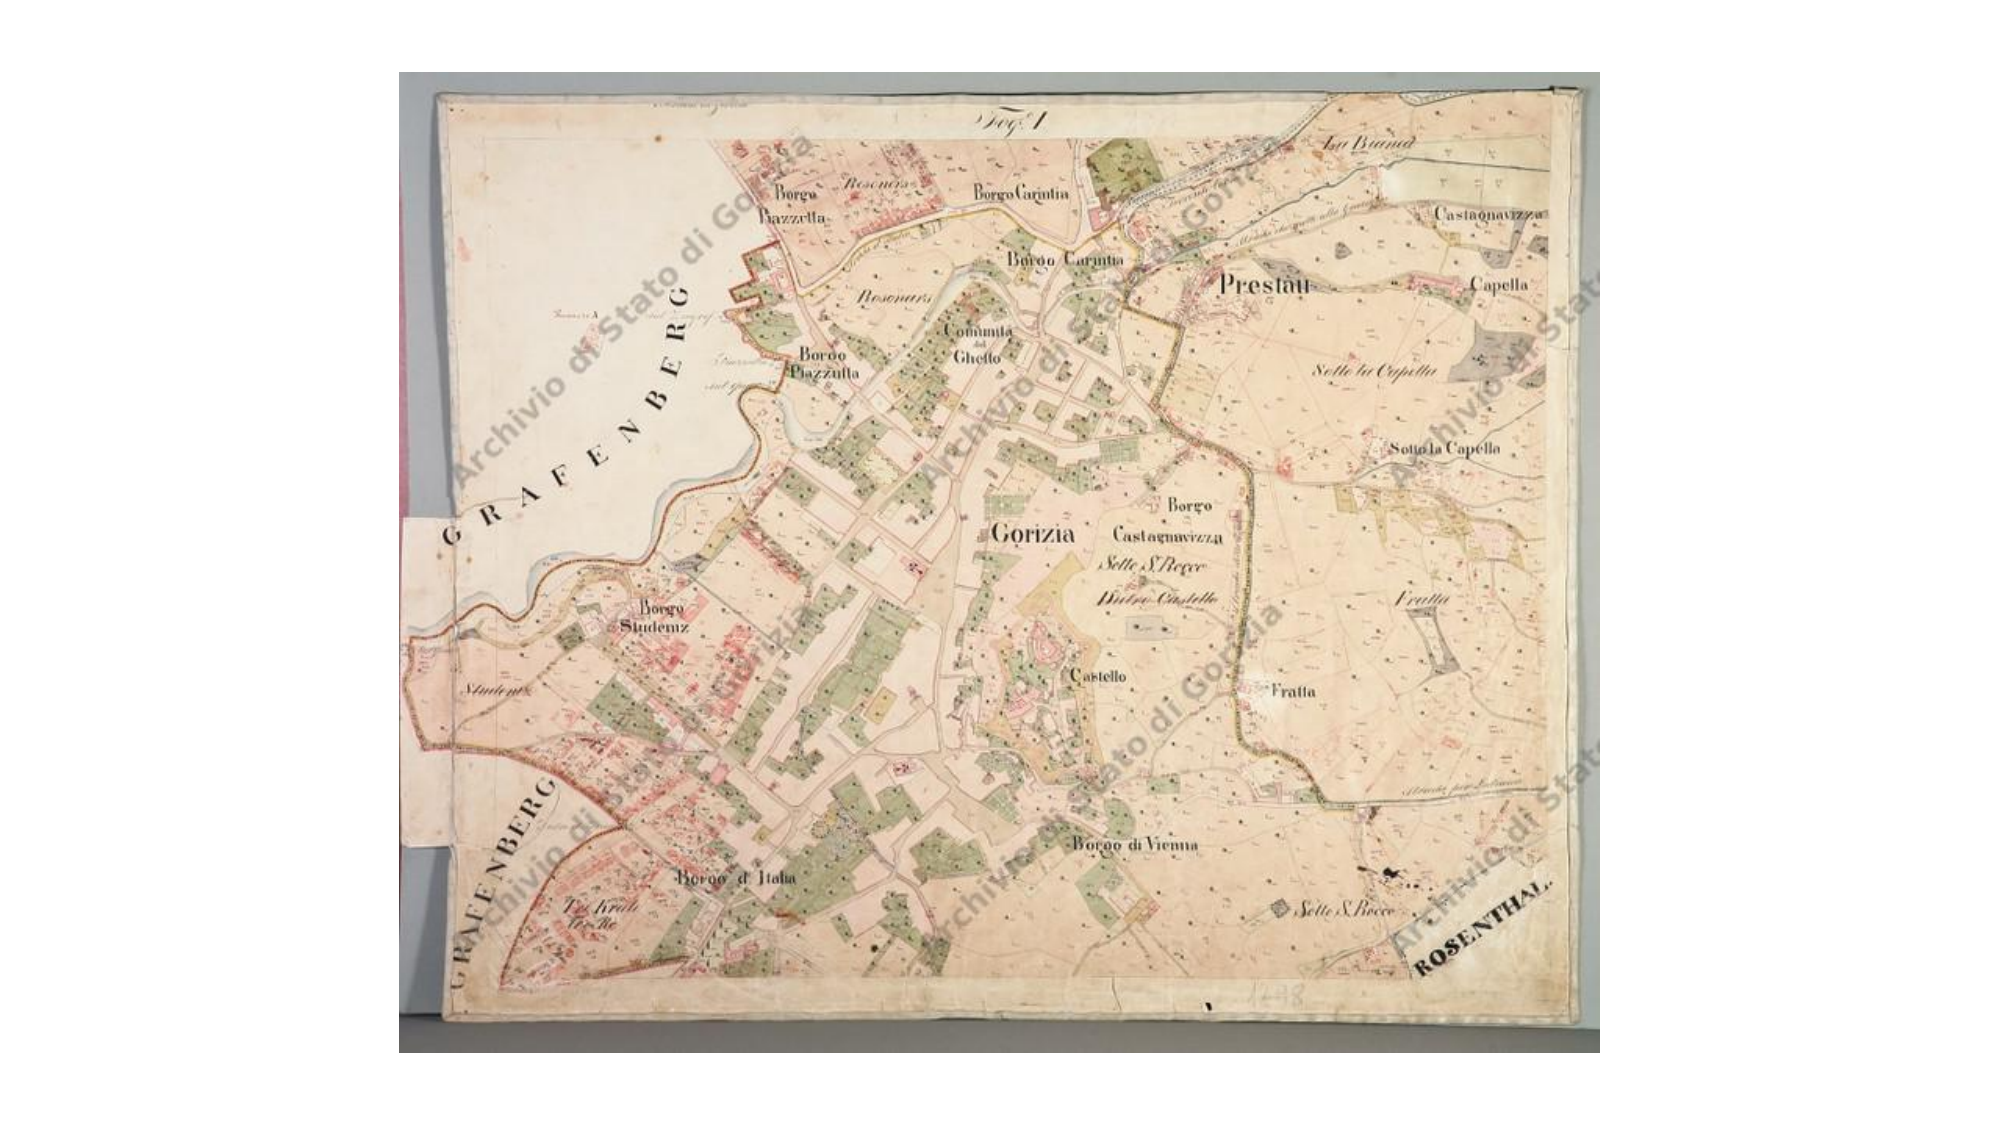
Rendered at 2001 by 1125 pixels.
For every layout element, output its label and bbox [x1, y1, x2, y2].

picture [399, 72, 1600, 1053]
